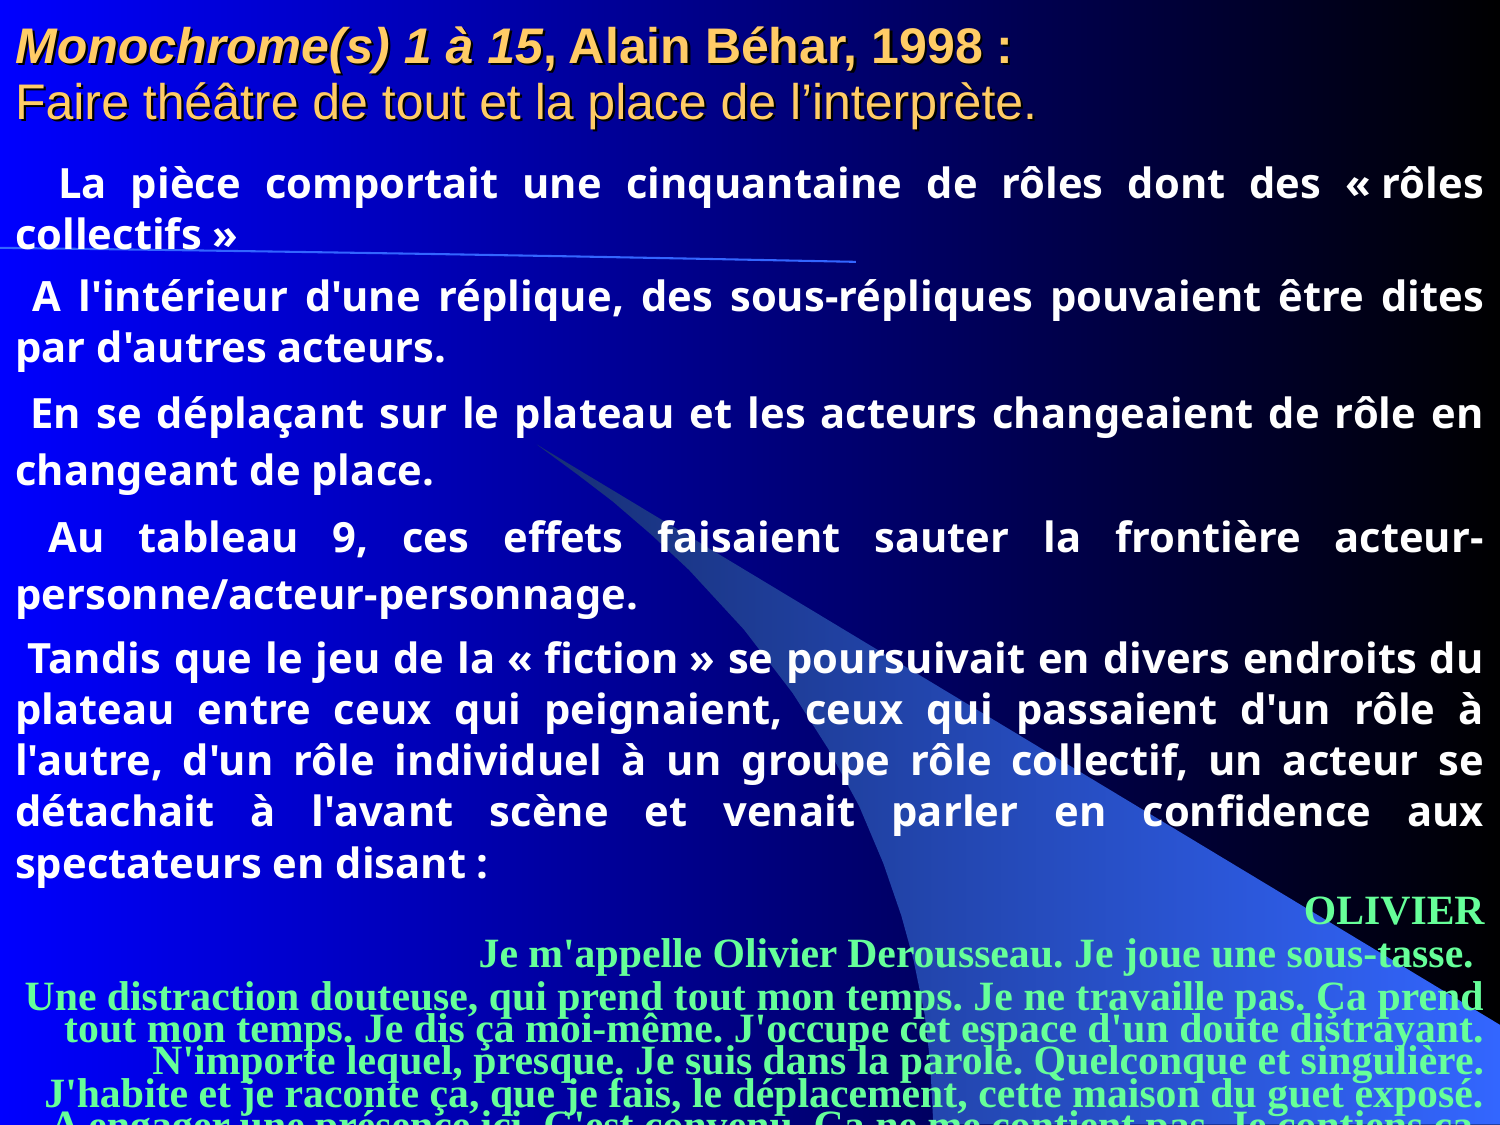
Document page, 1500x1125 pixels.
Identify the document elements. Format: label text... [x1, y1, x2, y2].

title Monochrome(s) 1 à 15, Alain Béhar, 1998 : Faire théâtre de tout et la place de l’interprète. [0, 0, 1488, 138]
subtitle La pièce comportait une cinquantaine de rôles dont des « rôles collectifs » A l'intérieur d'une réplique, des sous-répliques pouvaient être dites par d'autres acteurs. En se déplaçant sur le plateau et les acteurs changeaient de rôle en changeant de place. Au tableau 9, ces effets faisaient sauter la frontière acteur-personne/acteur-personnage. Tandis que le jeu de la « fiction » se poursuivait en divers endroits du plateau entre ceux qui peignaient, ceux qui passaient d'un rôle à l'autre, d'un rôle individuel à un groupe rôle collectif, un acteur se détachait à l'avant scène et venait parler en confidence aux spectateurs en disant : OLIVIER Je m'appelle Olivier Derousseau. Je joue une sous-tasse. Une distraction douteuse, qui prend tout mon temps. Je ne travaille pas. Ça prend tout mon temps. Je dis ça moi-même. J'occupe cet espace d'un doute distrayant. N'importe lequel, presque. Je suis dans la parole. Quelconque et singulière. J'habite et je raconte ça, que je fais, le déplacement, cette maison du guet exposé. A engager une présence ici. C'est convenu. Ça ne me contient pas. Je contiens ça, l'usage et les rabes. J'expose aussi l'exposition. Je suis l'exposition. J'accrois en quelque sorte ma virginité. Ce nouvel espace d'interprétation ouvre d'abord sur le monde réel et inscrit vraiment l'acteur comme seul décideur du passage d'un état-civil (celui que lui donne le monde réel) à d'autres, (ceux qu'il accepte d'occuper sur la scène). Mais il s'agit d'un « acte » qui met toujours en jeu « le même ». [0, 149, 1500, 1125]
